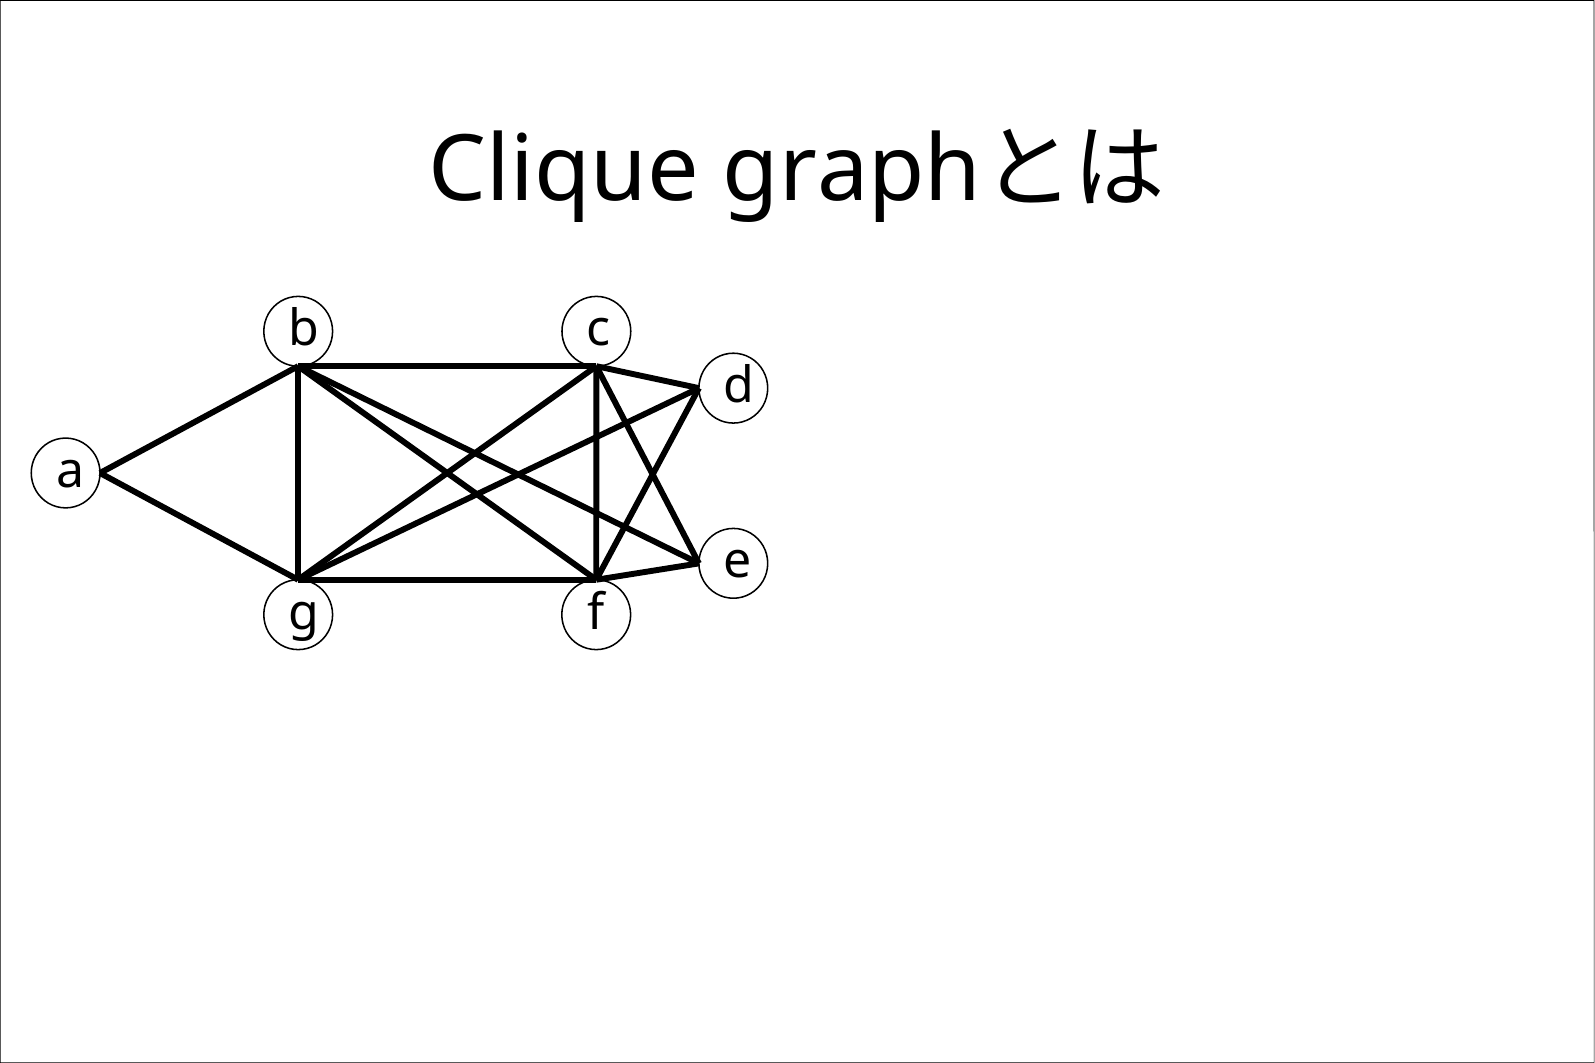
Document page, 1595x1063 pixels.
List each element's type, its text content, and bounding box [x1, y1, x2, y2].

text_box g [263, 580, 333, 650]
title Clique graphとは [117, 77, 1478, 275]
text_box f [561, 581, 631, 650]
text_box a [31, 438, 100, 508]
text_box d [699, 353, 768, 424]
text_box e [699, 528, 768, 599]
text_box b [263, 296, 333, 366]
text_box c [561, 296, 631, 365]
